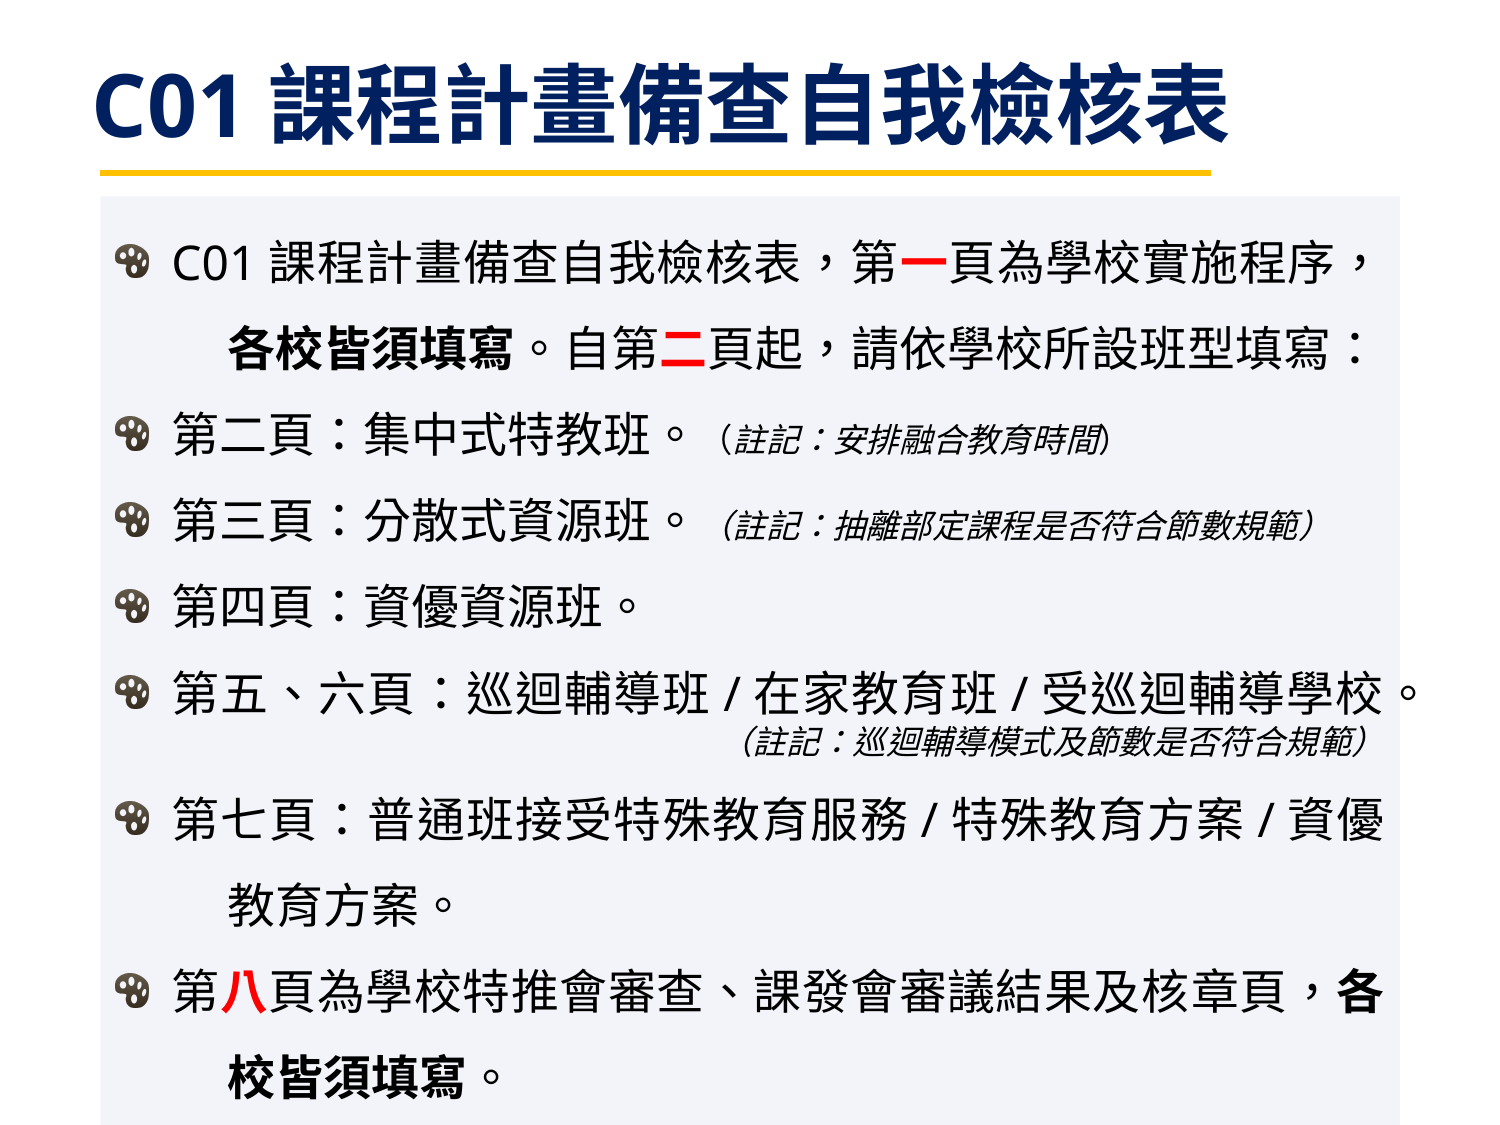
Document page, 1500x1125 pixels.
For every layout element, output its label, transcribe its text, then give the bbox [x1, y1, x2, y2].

text_box C01課程計畫備查自我檢核表 [76, 42, 1244, 164]
text_box C01課程計畫備查自我檢核表，第一頁為學校實施程序，各校皆須填寫。自第二頁起，請依學校所設班型填寫： 第二頁：集中式特教班。（註記：安排融合教育時間） 第三頁：分散式資源班。（註記：抽離部定課程是否符合節數規範） 第四頁：資優資源班。 第五、六頁：巡迴輔導班/在家教育班/受巡迴輔導學校。 （註記：巡迴輔導模式及節數是否符合規範） 第七頁：普通班接受特殊教育服務/特殊教育方案/資優教育方案。 第八頁為學校特推會審查、課發會審議結果及核章頁，各校皆須填寫。 [100, 196, 1400, 1125]
